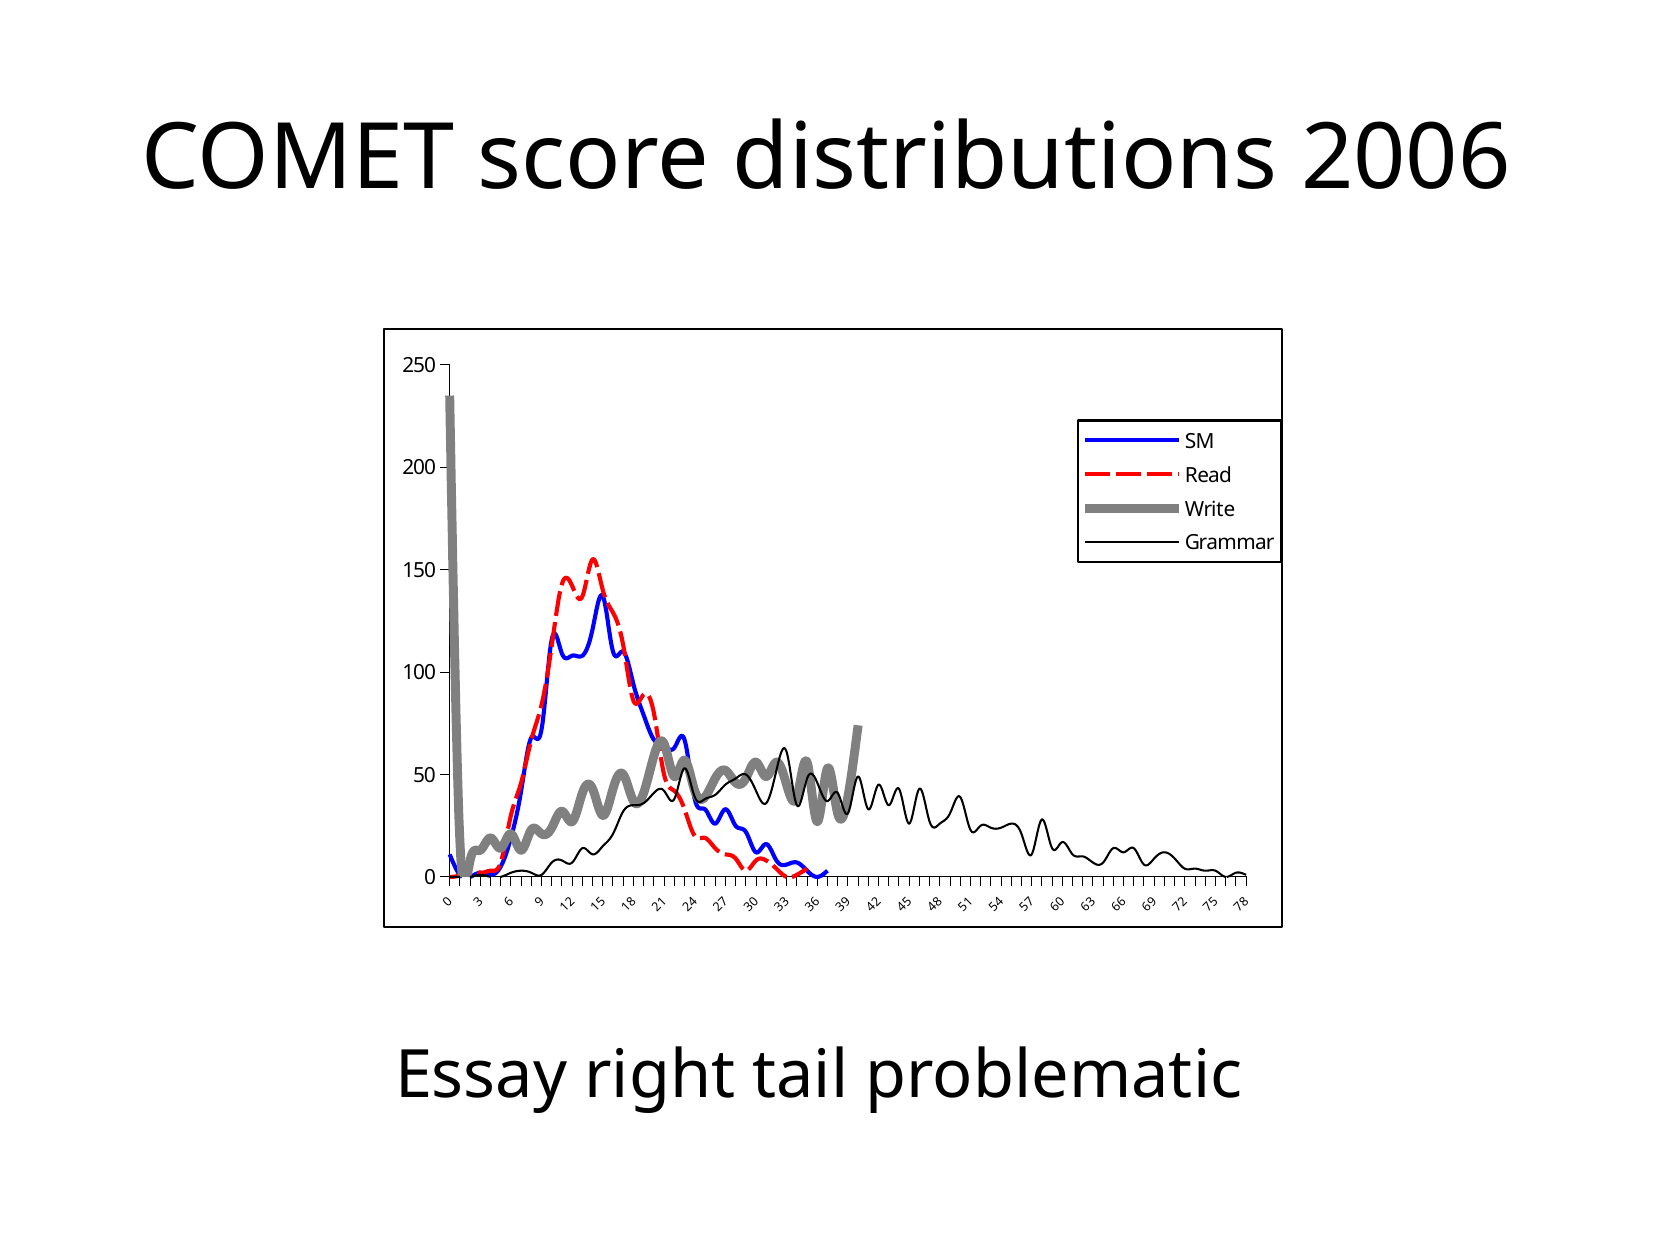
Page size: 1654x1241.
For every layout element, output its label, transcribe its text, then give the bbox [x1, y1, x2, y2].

title Essay right tail problematic [75, 975, 1564, 1168]
title COMET score distributions 2006 [82, 56, 1571, 250]
chart [383, 327, 1284, 928]
